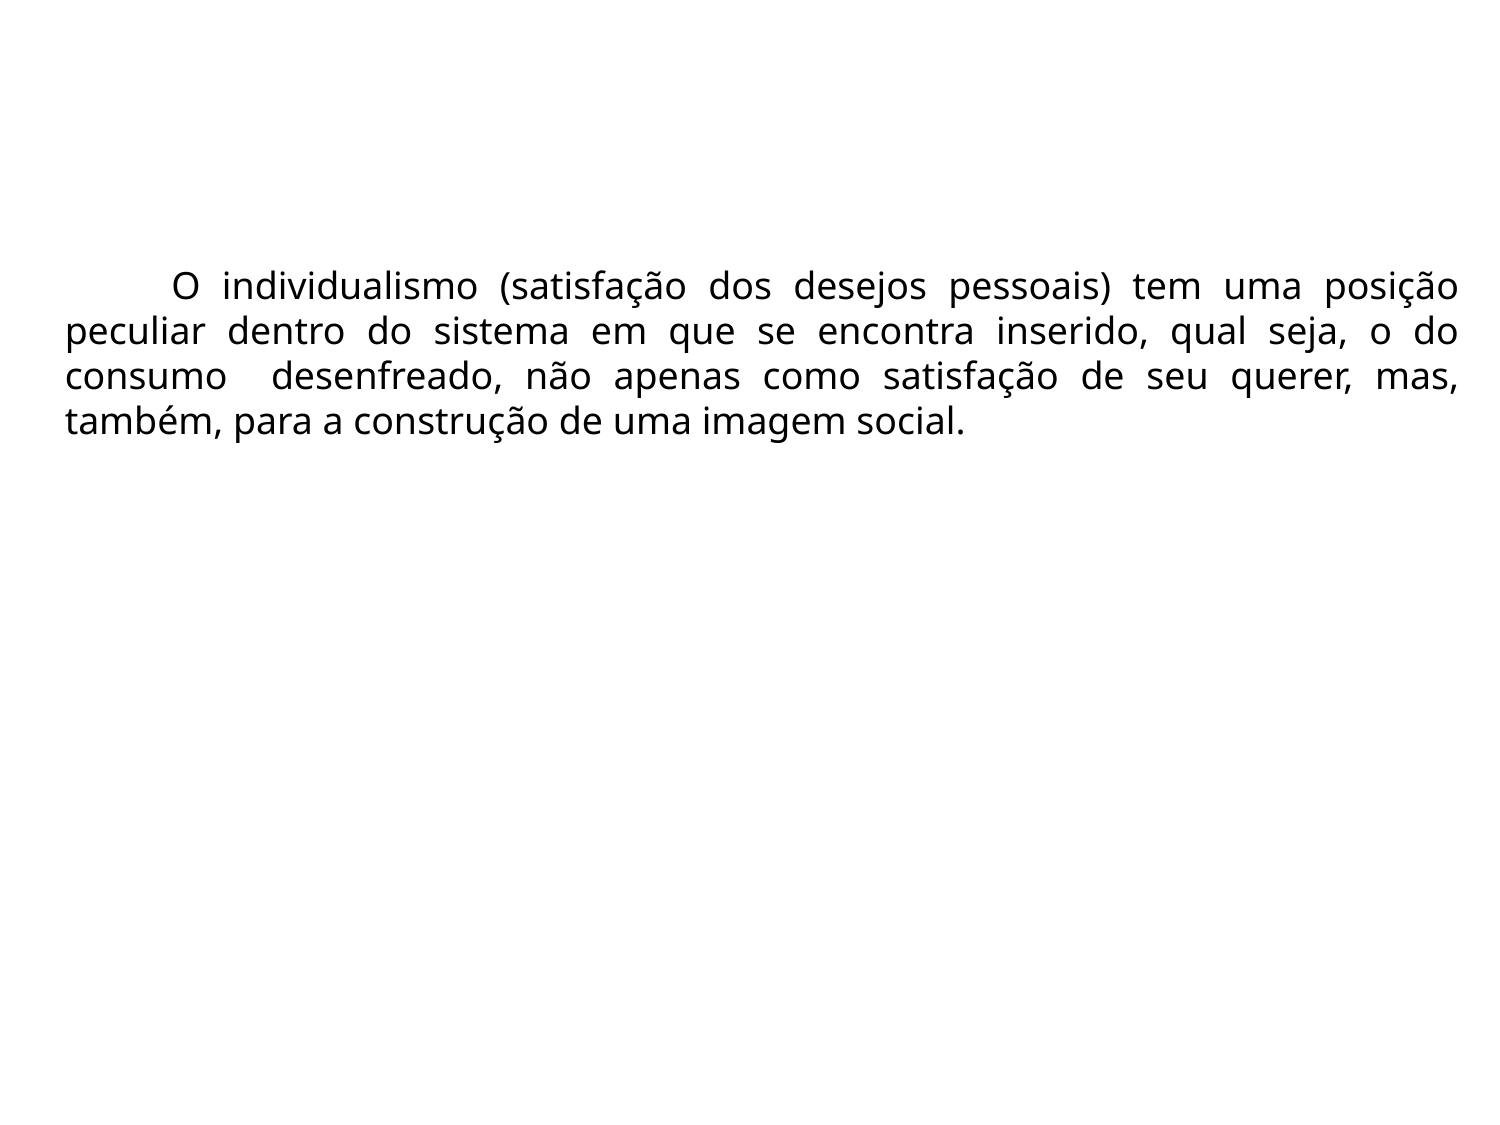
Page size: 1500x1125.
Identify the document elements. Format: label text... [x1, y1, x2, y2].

list O individualismo (satisfação dos desejos pessoais) tem uma posição peculiar dentro do sistema em que se encontra inserido, qual seja, o do consumo desenfreado, não apenas como satisfação de seu querer, mas, também, para a construção de uma imagem social. [50, 254, 1475, 998]
